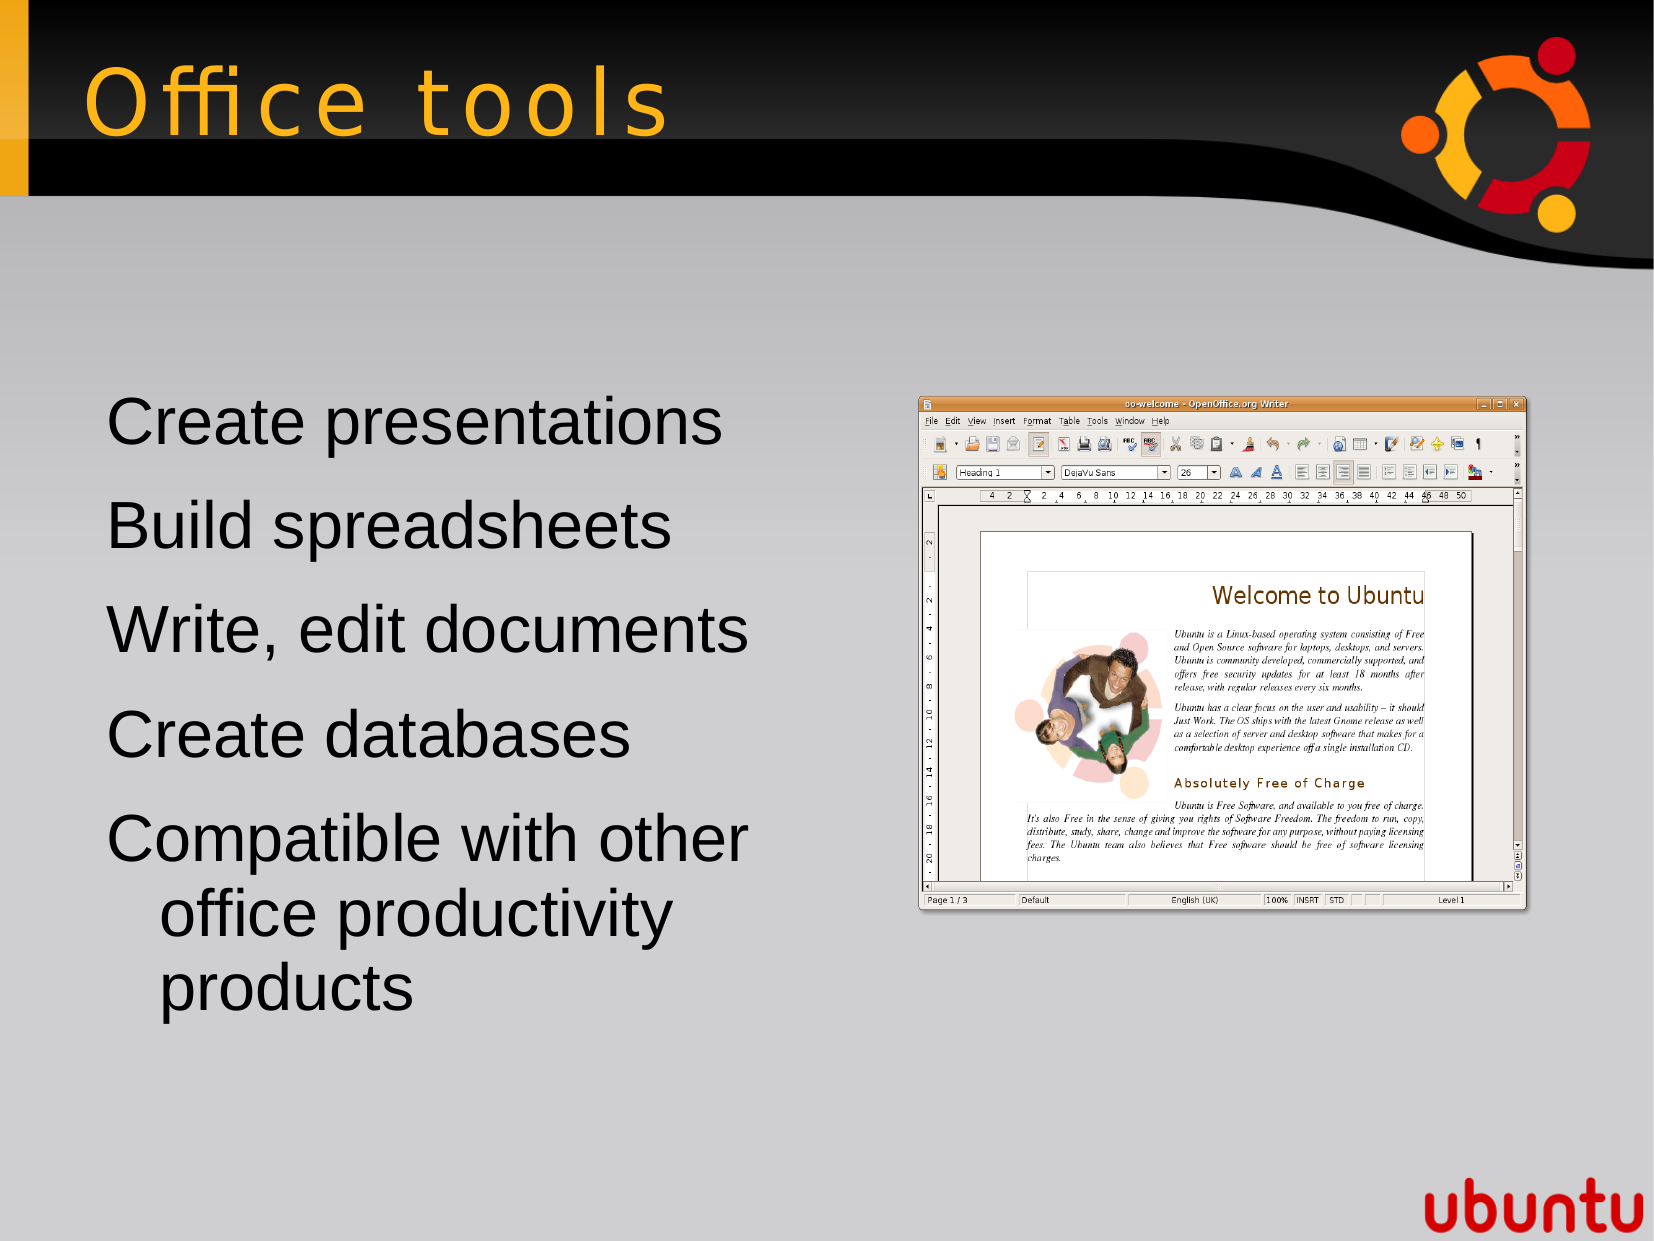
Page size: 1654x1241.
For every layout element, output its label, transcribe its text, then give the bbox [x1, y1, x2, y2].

title Office tools [82, 0, 1654, 208]
list Create presentations Build spreadsheets Write, edit documents Create databases Compatible with other office productivity products [88, 383, 827, 1143]
picture [0, 0, 1654, 1241]
